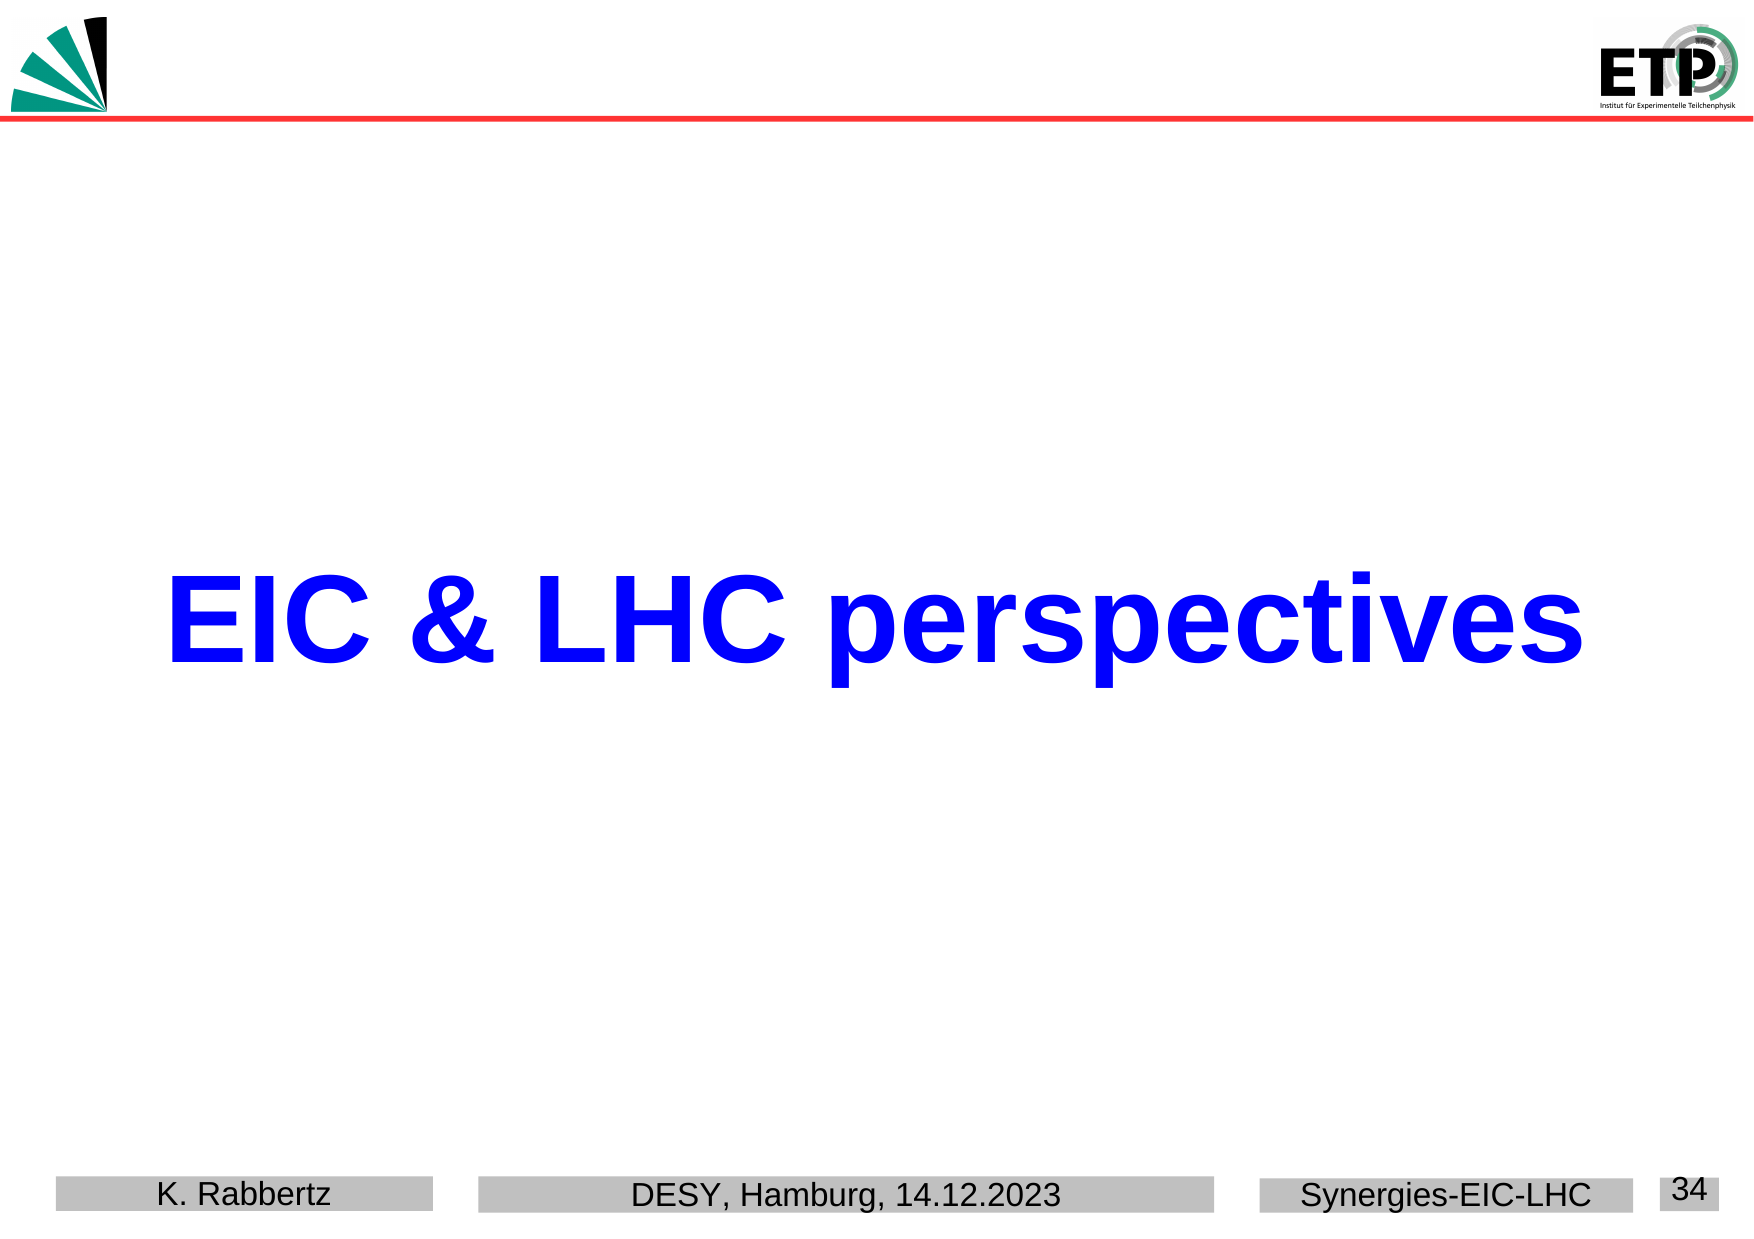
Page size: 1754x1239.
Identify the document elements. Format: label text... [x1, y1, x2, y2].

picture [1593, 17, 1745, 112]
text_box EIC & LHC perspectives [152, 543, 1601, 696]
picture [11, 17, 107, 113]
